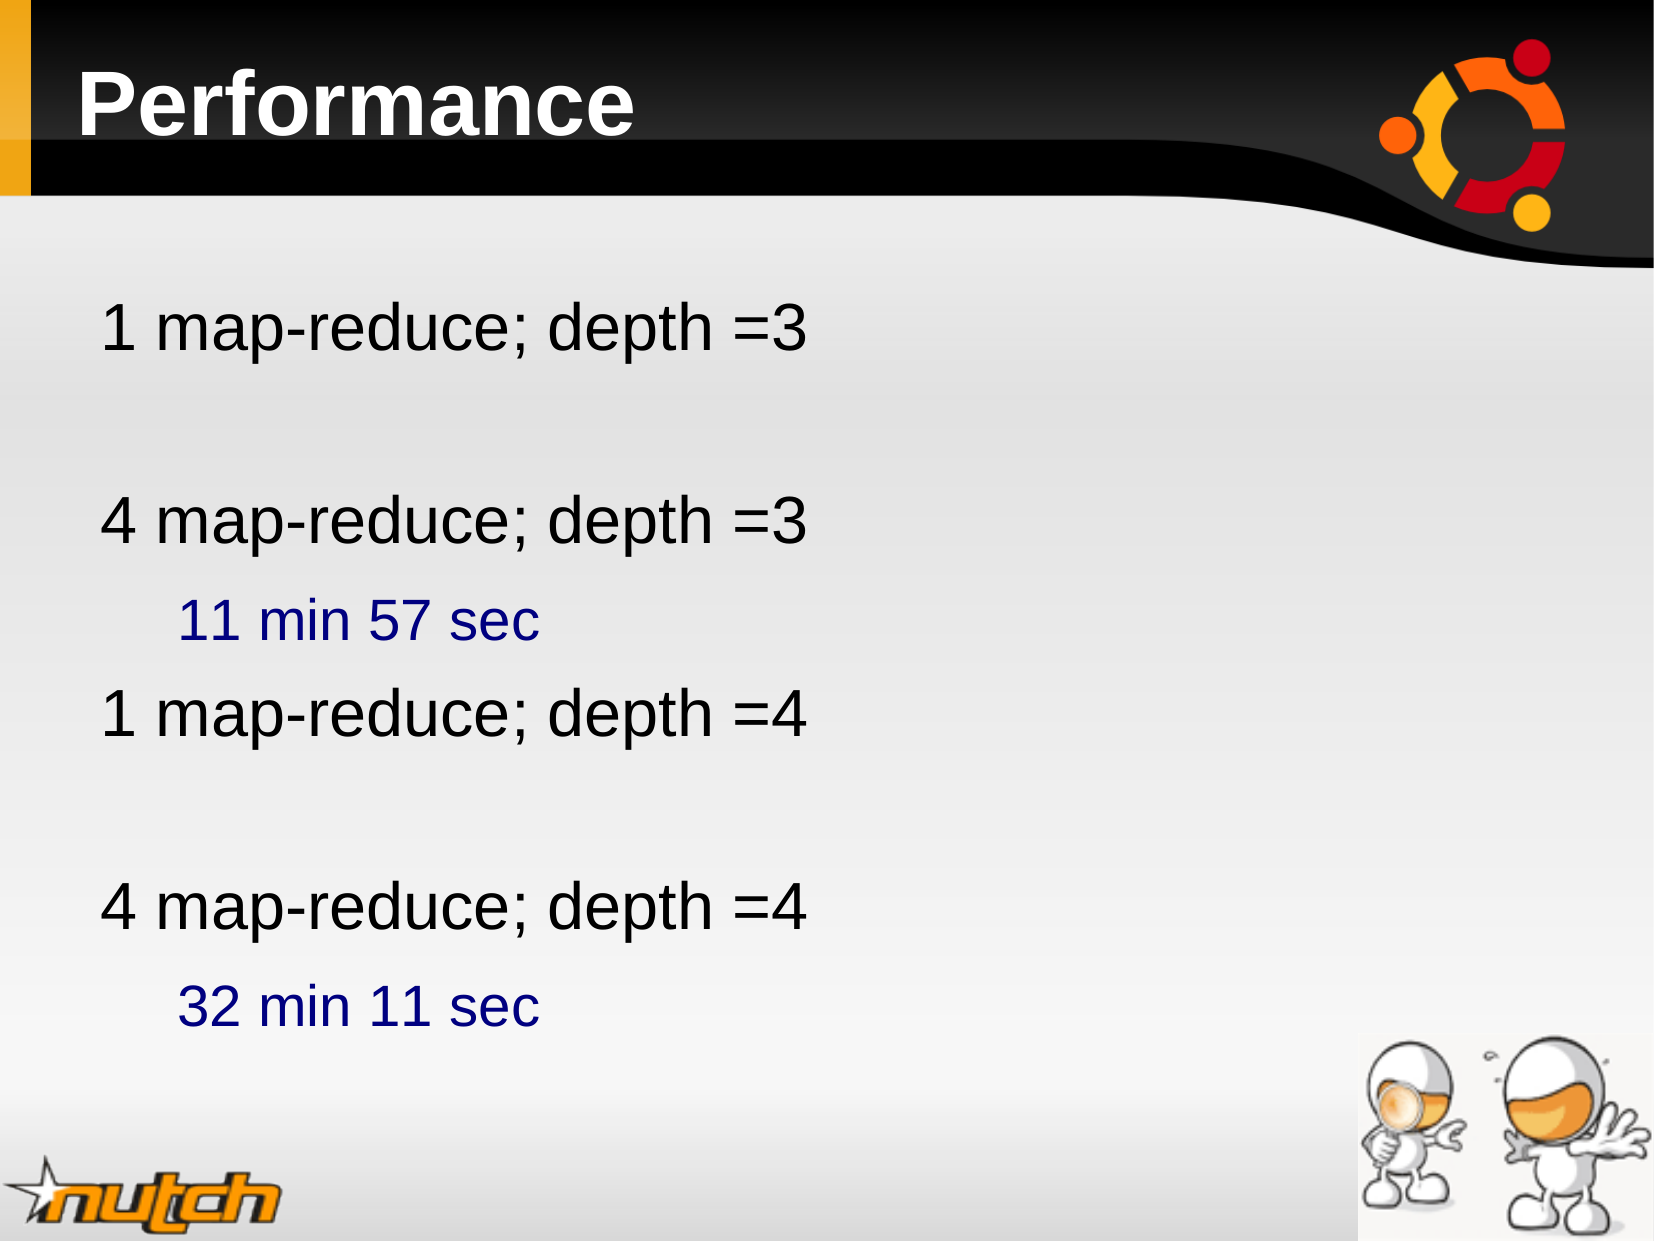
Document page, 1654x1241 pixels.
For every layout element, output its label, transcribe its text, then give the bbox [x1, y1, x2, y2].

title Performance [76, 7, 1565, 200]
picture [0, 0, 1654, 1241]
list 1 map-reduce; depth =3 4 map-reduce; depth =3 11 min 57 sec 1 map-reduce; depth =4 4 map-reduce; depth =4 32 min 11 sec [82, 290, 1571, 1094]
